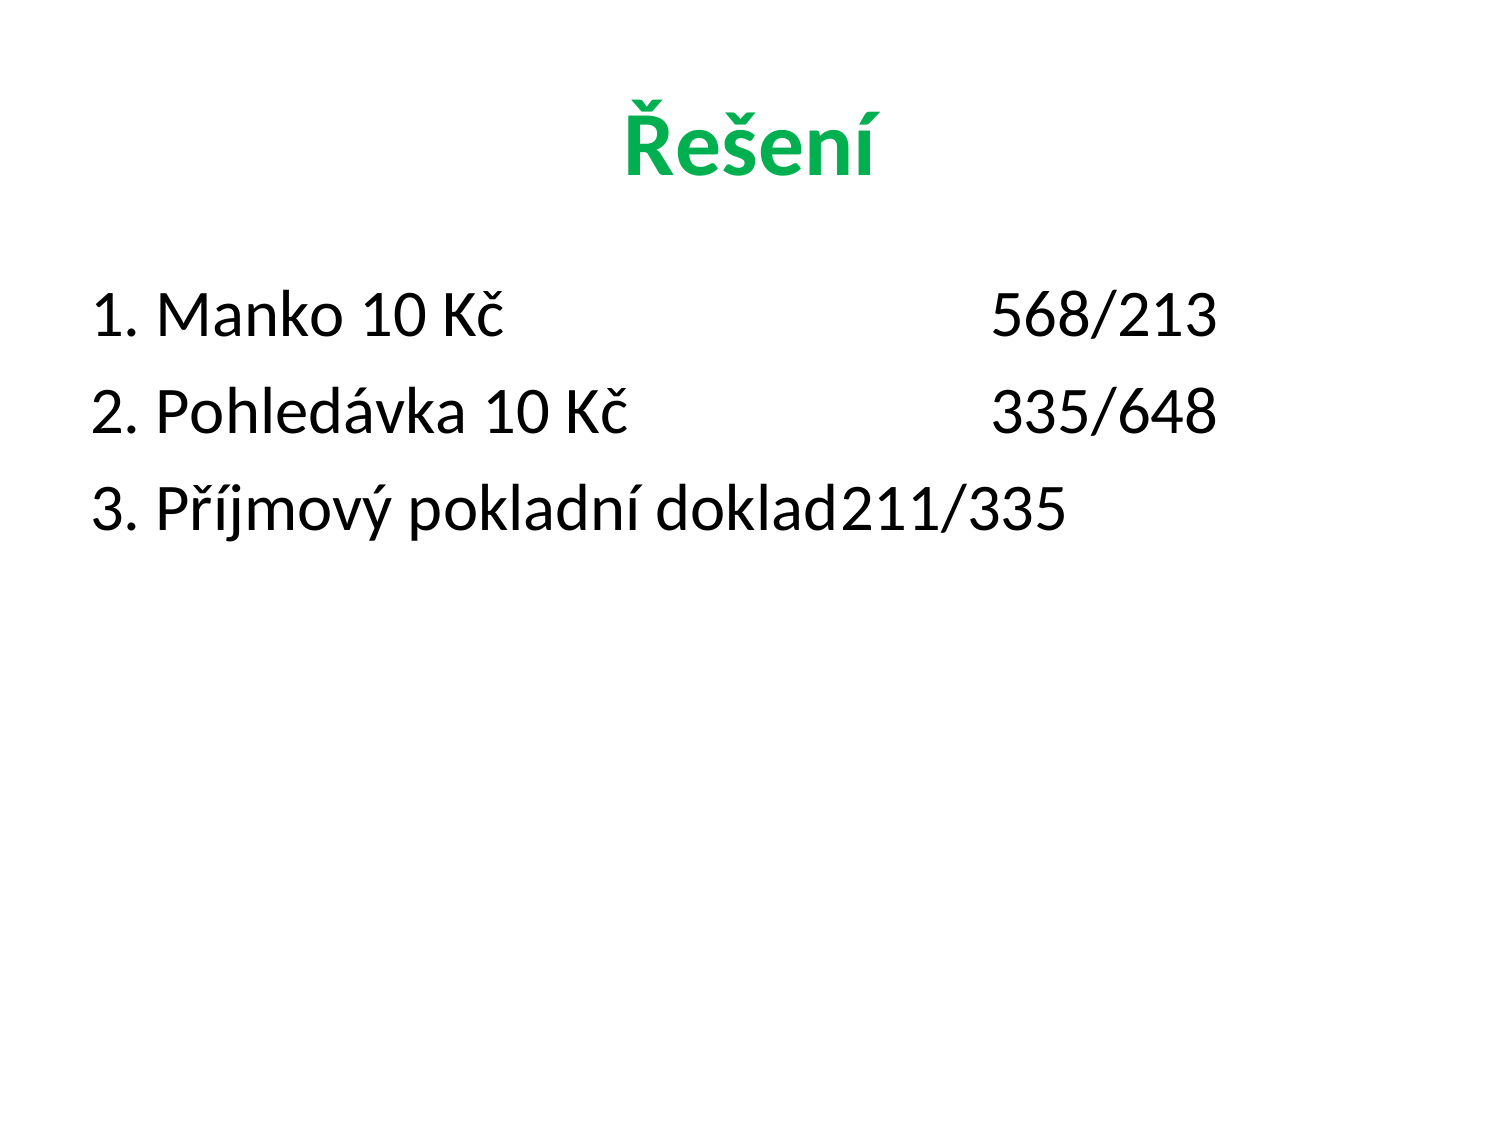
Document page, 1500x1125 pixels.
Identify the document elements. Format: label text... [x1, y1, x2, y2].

list 1. Manko 10 Kč 568/213 2. Pohledávka 10 Kč 335/648 3. Příjmový pokladní doklad 211/335 [75, 262, 1426, 1006]
title Řešení [75, 45, 1426, 233]
